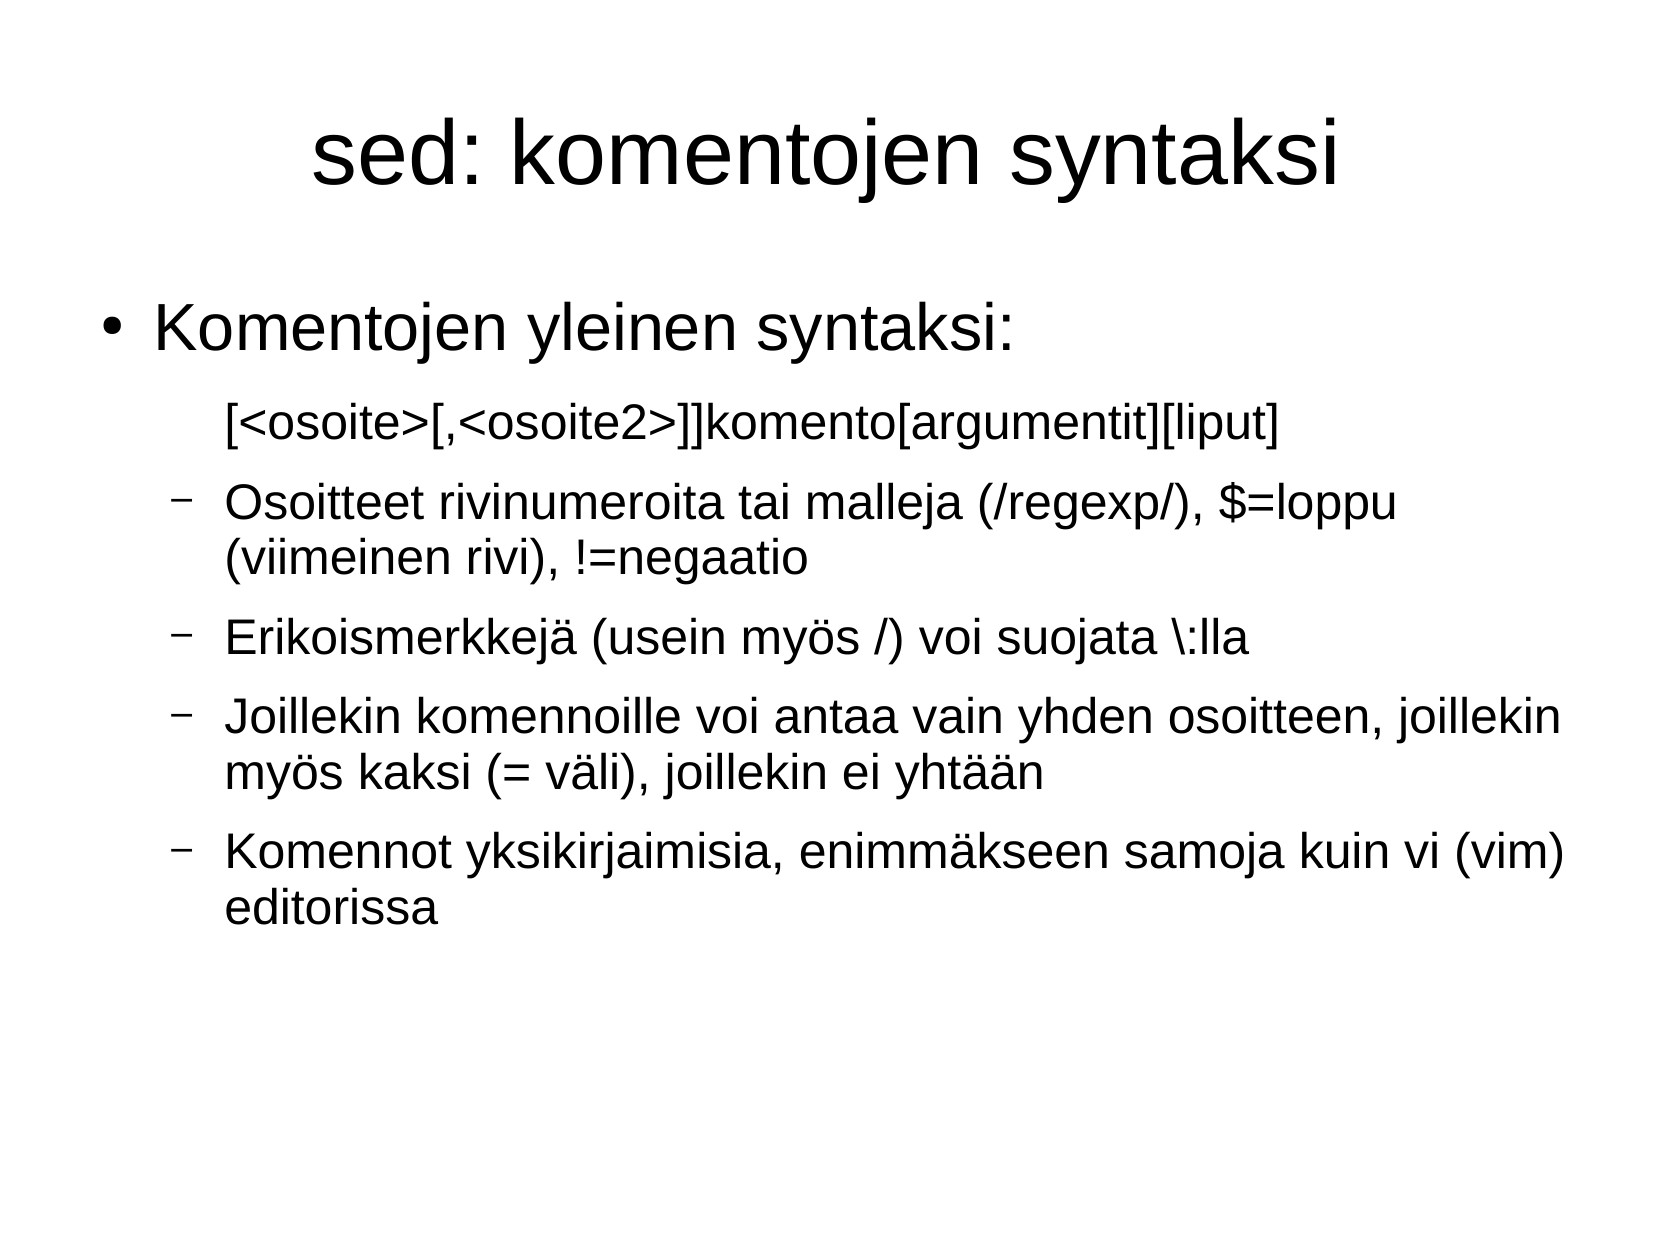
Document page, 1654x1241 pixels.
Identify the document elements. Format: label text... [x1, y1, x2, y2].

title sed: komentojen syntaksi [82, 49, 1571, 257]
list Komentojen yleinen syntaksi: [<osoite>[,<osoite2>]]komento[argumentit][liput] Osoitteet rivinumeroita tai malleja (/regexp/), $=loppu (viimeinen rivi), !=negaatio Erikoismerkkejä (usein myös /) voi suojata \:lla Joillekin komennoille voi antaa vain yhden osoitteen, joillekin myös kaksi (= väli), joillekin ei yhtään Komennot yksikirjaimisia, enimmäkseen samoja kuin vi (vim) editorissa [82, 290, 1571, 1010]
